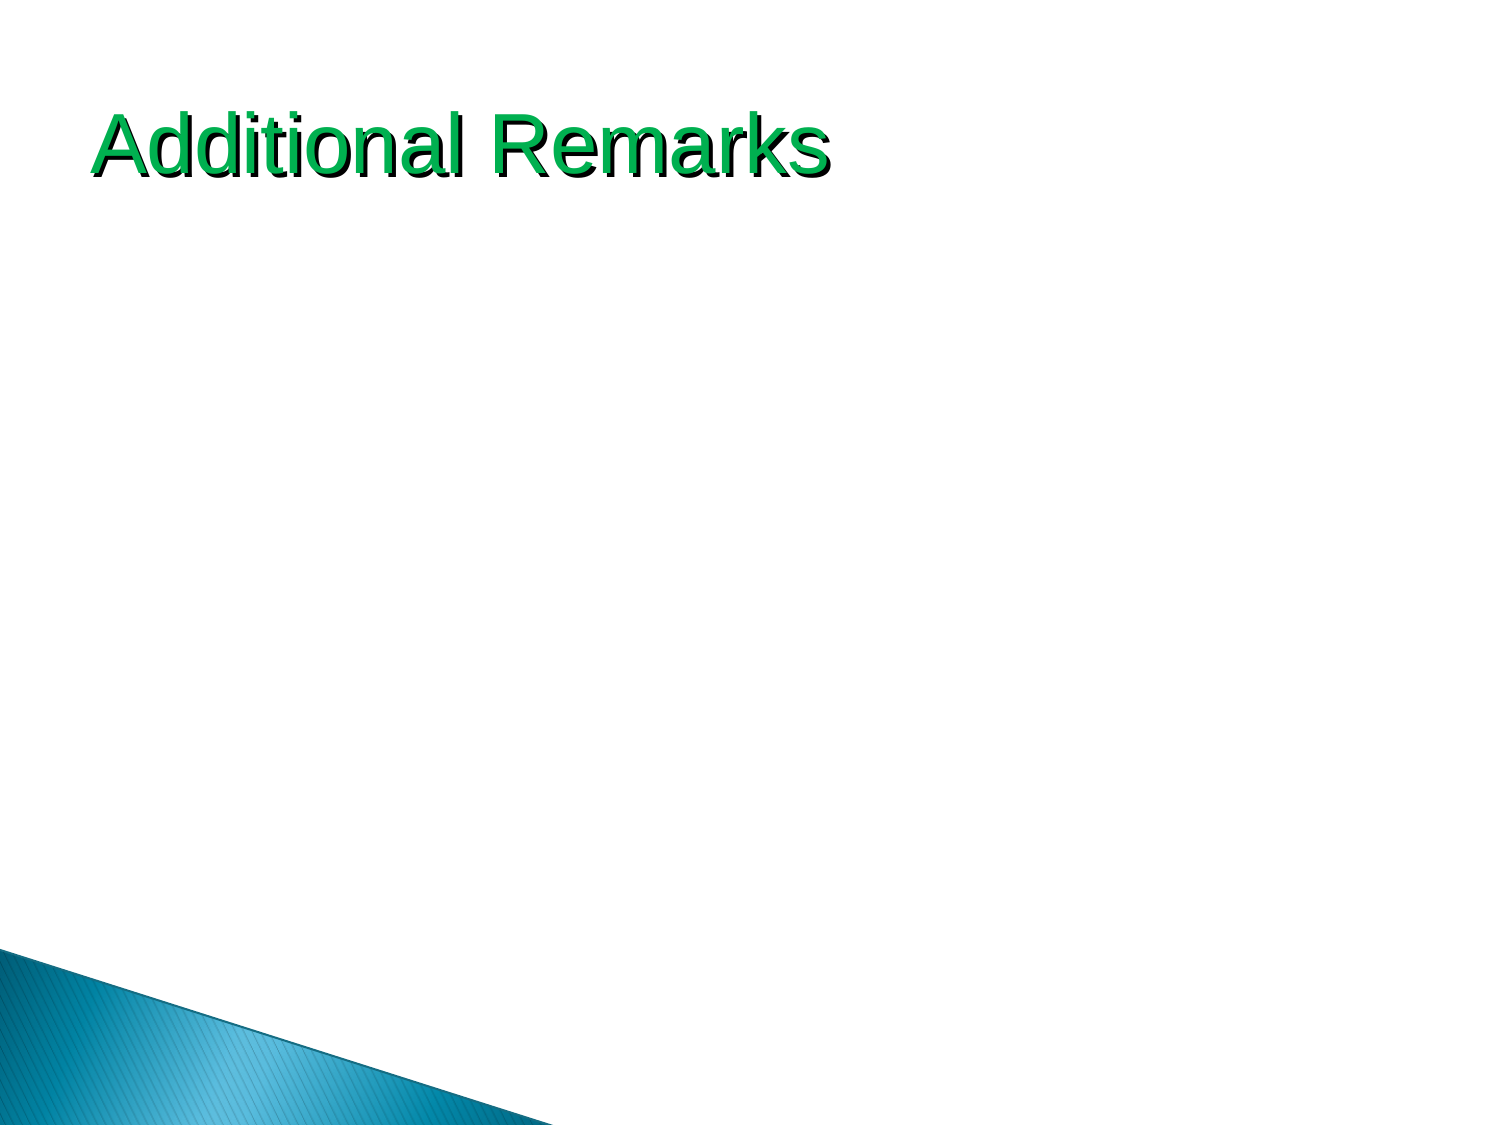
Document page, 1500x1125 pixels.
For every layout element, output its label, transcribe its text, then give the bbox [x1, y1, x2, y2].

title Additional Remarks [75, 45, 1426, 233]
